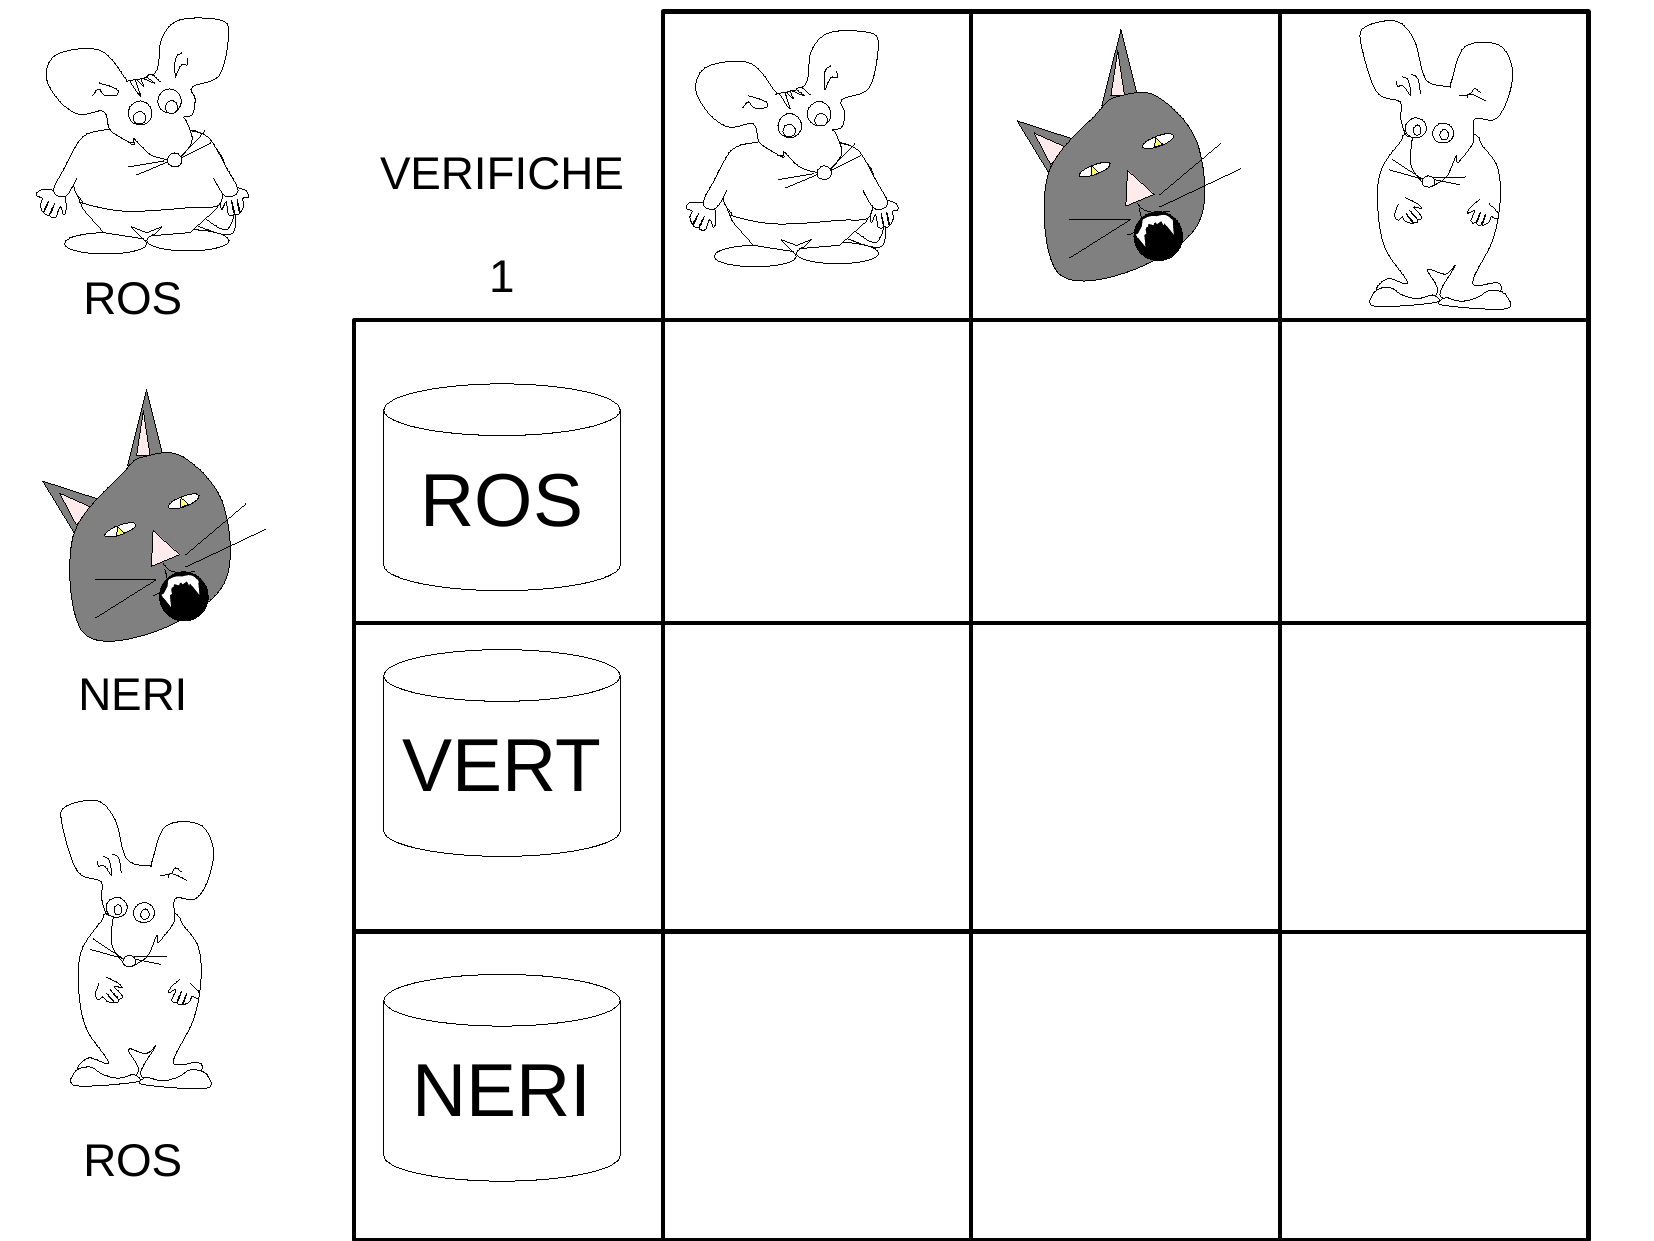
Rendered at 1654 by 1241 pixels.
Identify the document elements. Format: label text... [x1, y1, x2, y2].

text_box ROS [383, 411, 621, 591]
text_box NERI [29, 661, 237, 728]
text_box ROS [29, 265, 237, 332]
text_box [60, 800, 214, 1089]
text_box VERT [383, 676, 621, 857]
text_box VERIFICHE 1 [354, 140, 650, 310]
text_box NERI [383, 1001, 621, 1182]
text_box [42, 389, 231, 642]
text_box [36, 17, 249, 254]
text_box [354, 11, 1589, 1241]
text_box ROS [29, 1128, 237, 1195]
